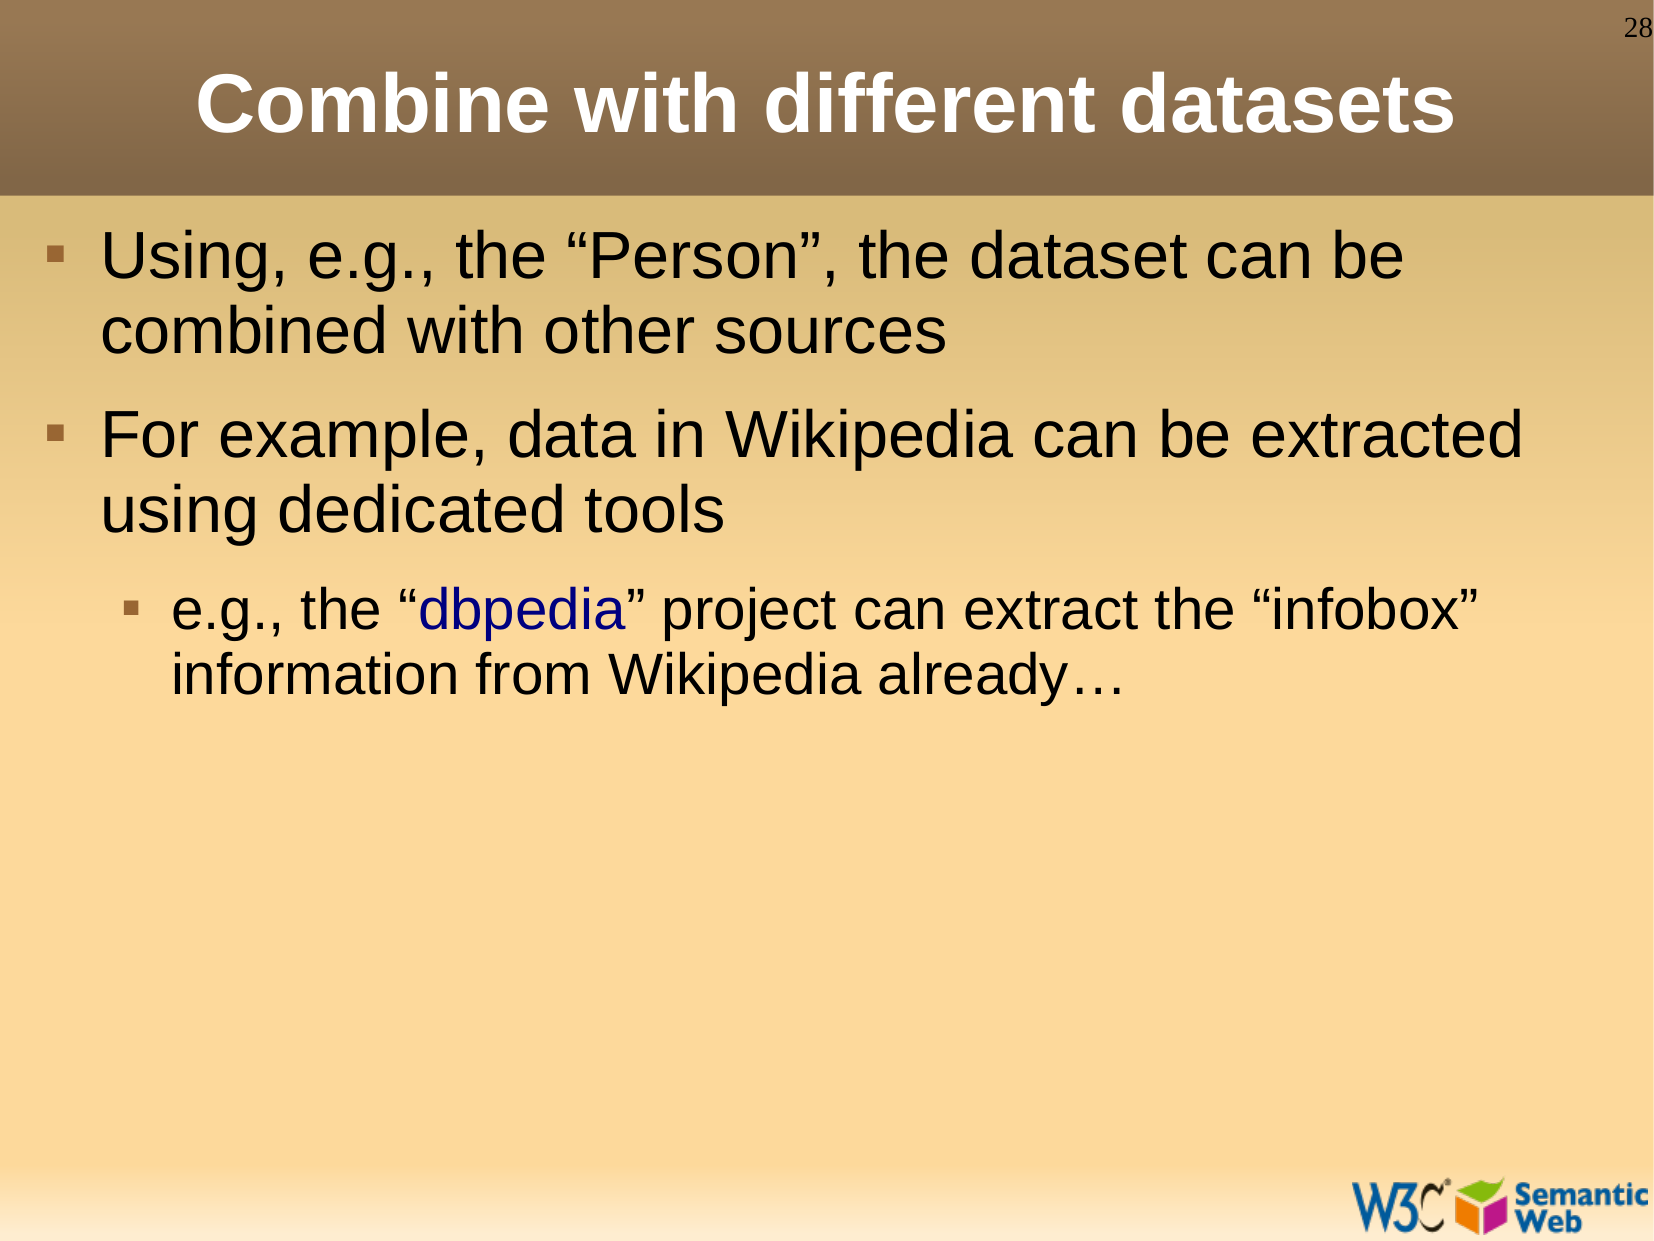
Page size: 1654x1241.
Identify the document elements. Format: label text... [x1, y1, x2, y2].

picture [0, 208, 1654, 1241]
list Using, e.g., the “Person”, the dataset can be combined with other sources For example, data in Wikipedia can be extracted using dedicated tools e.g., the “dbpedia” project can extract the “infobox” information from Wikipedia already… [29, 218, 1624, 1205]
title Combine with different datasets [0, 0, 1654, 208]
